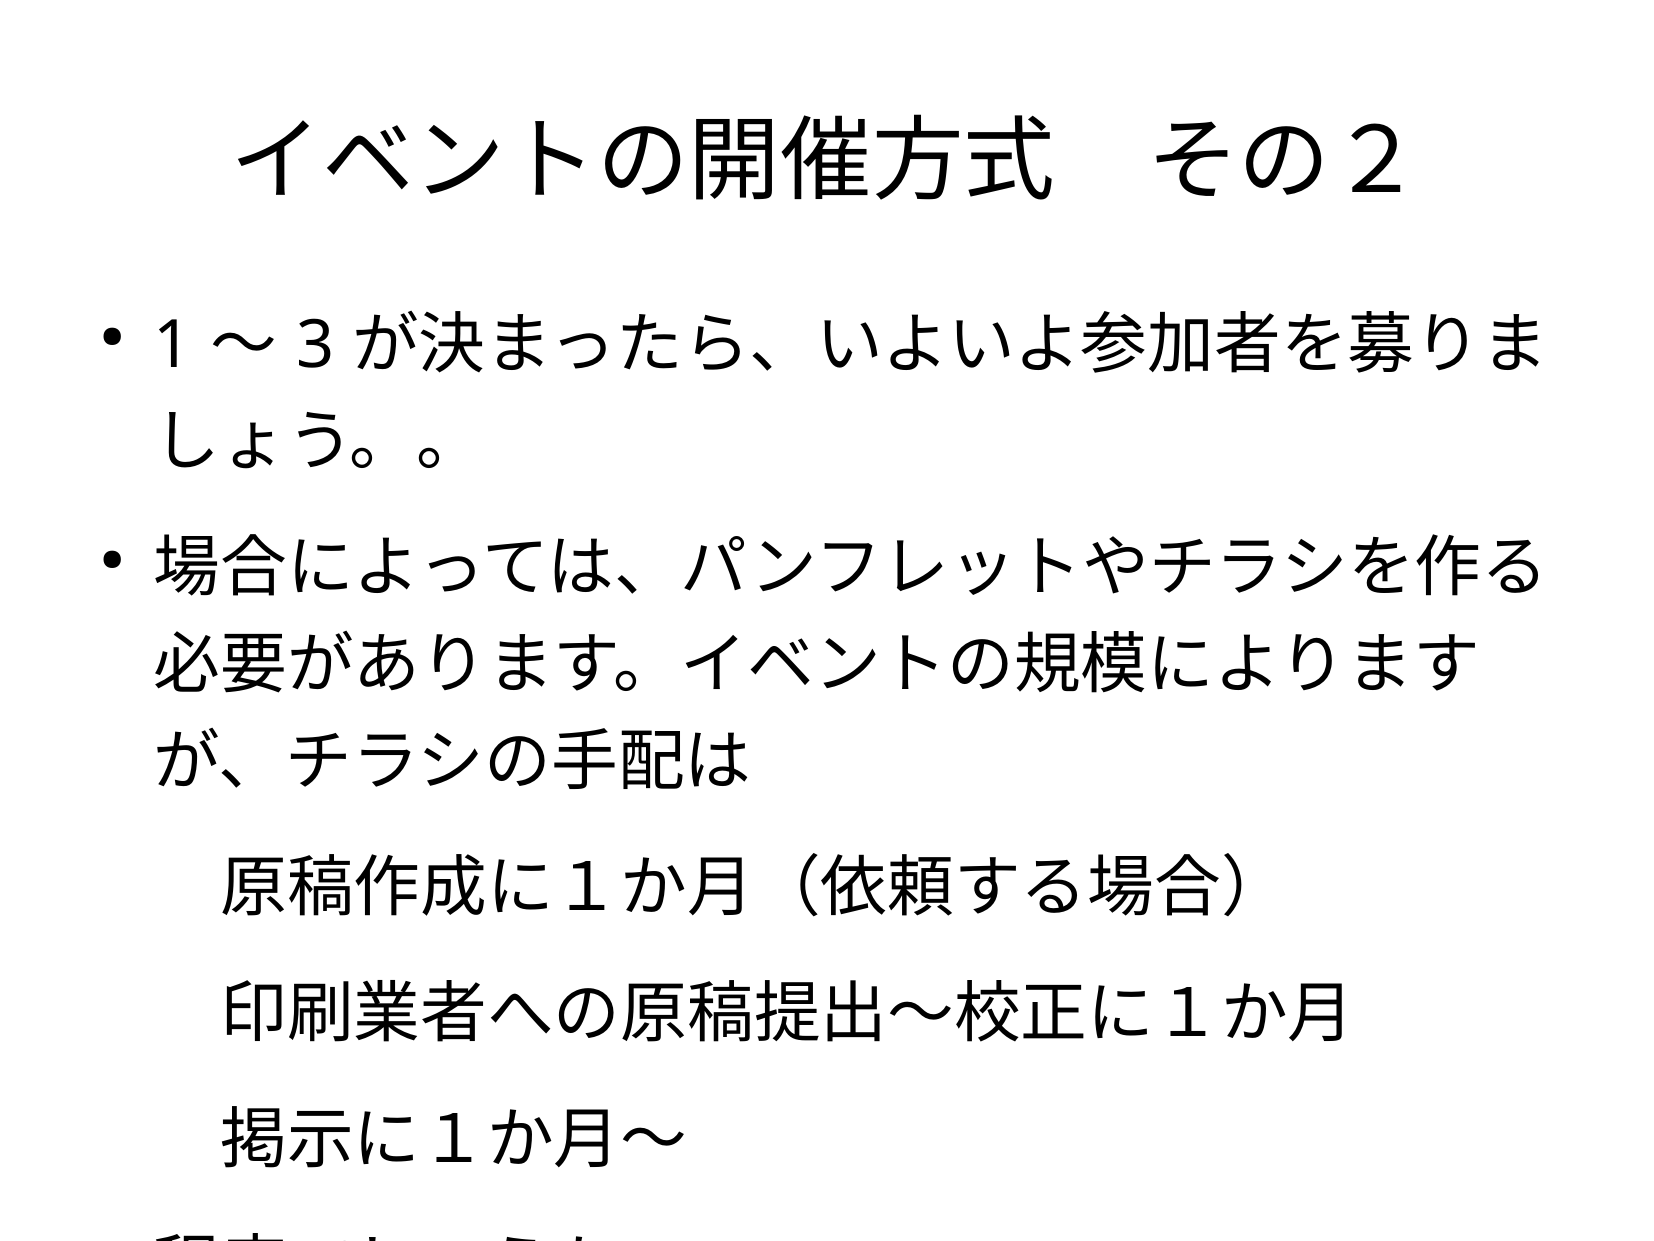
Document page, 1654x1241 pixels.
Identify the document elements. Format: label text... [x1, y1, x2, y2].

title イベントの開催方式 その２ [82, 49, 1571, 257]
list 1～3が決まったら、いよいよ参加者を募りましょう。。 場合によっては、パンフレットやチラシを作る必要があります。イベントの規模によりますが、チラシの手配は 原稿作成に１か月（依頼する場合） 印刷業者への原稿提出～校正に１か月 掲示に１か月～ 程度でしょうか。 [82, 290, 1571, 1109]
